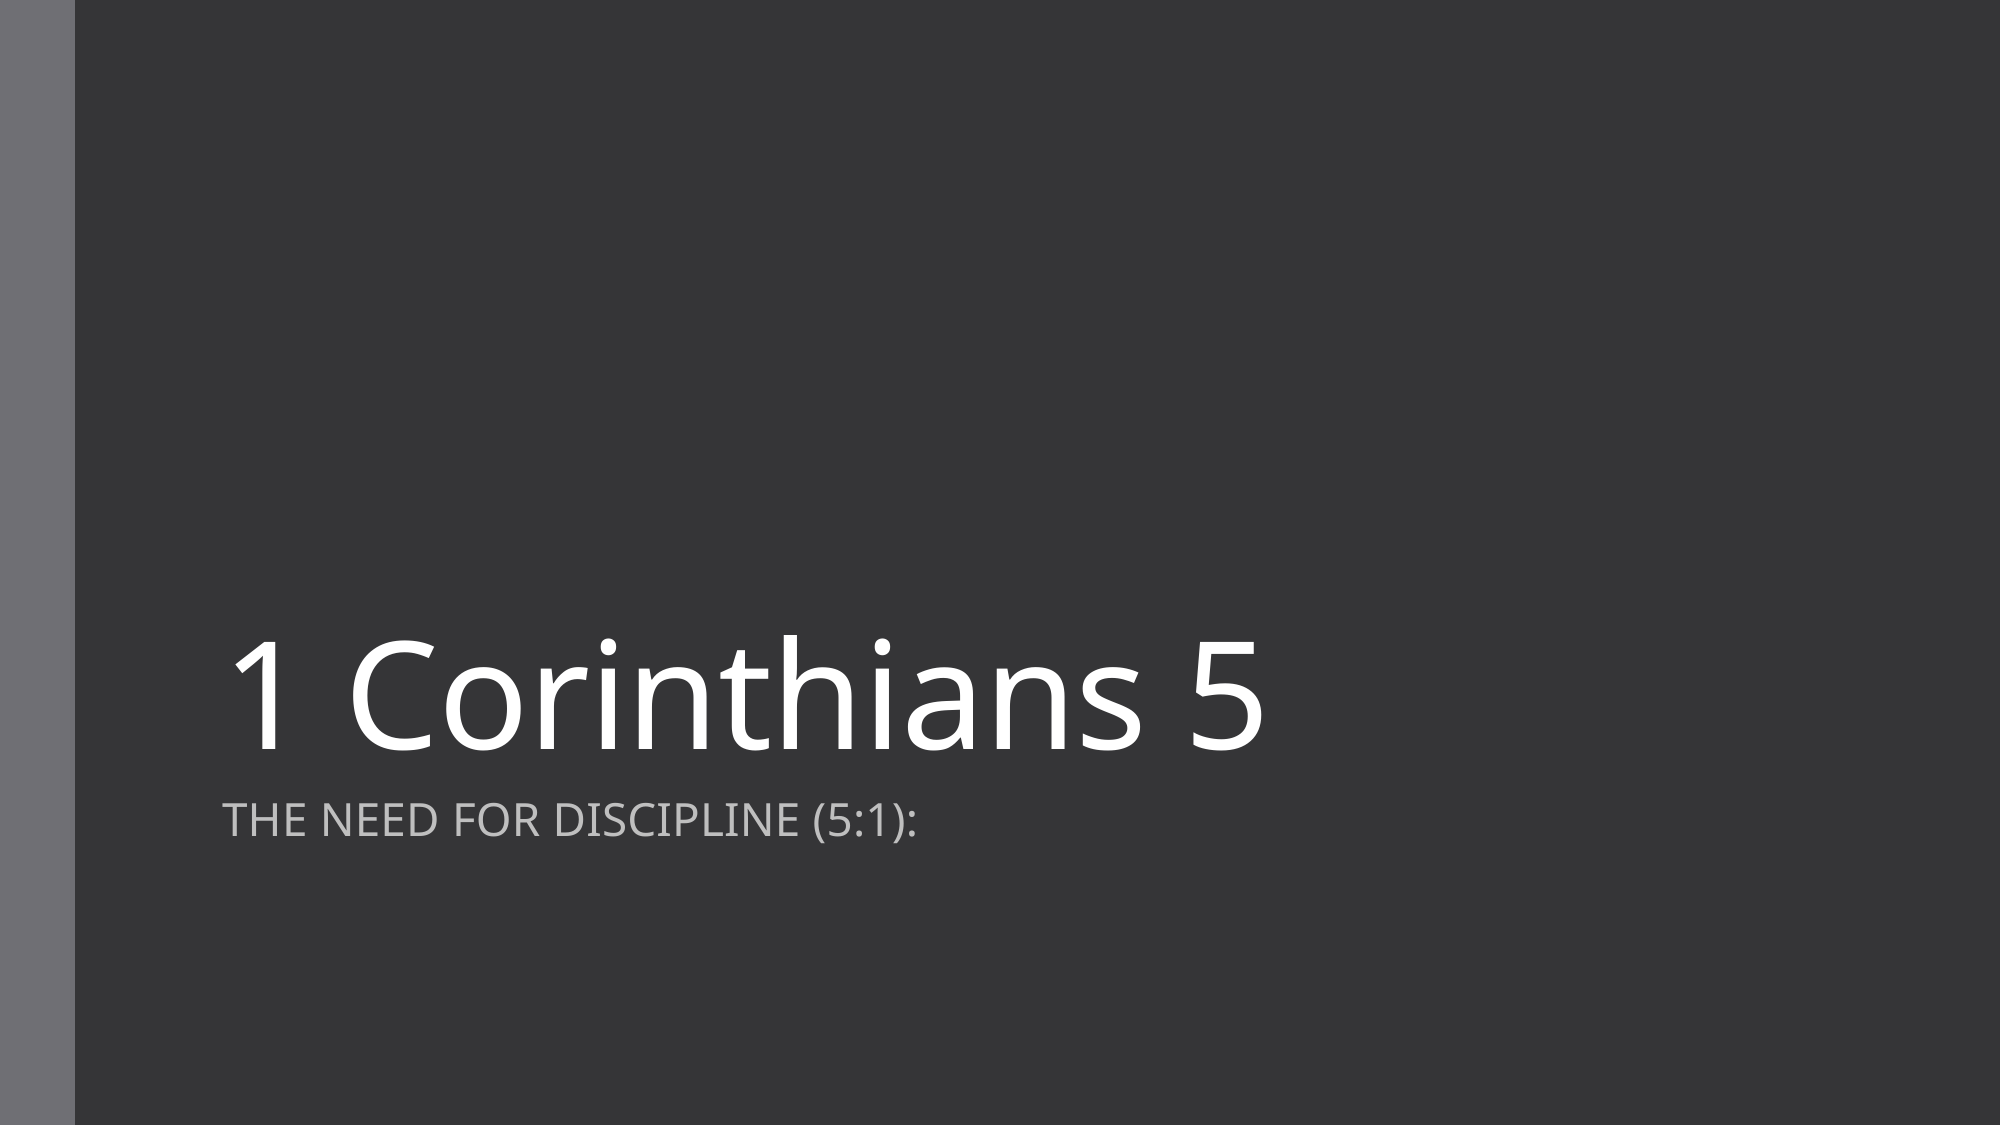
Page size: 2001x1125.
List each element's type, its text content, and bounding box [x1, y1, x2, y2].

subtitle THE NEED FOR DISCIPLINE (5:1): [206, 787, 1752, 1066]
title 1 Corinthians 5 [206, 124, 1752, 787]
